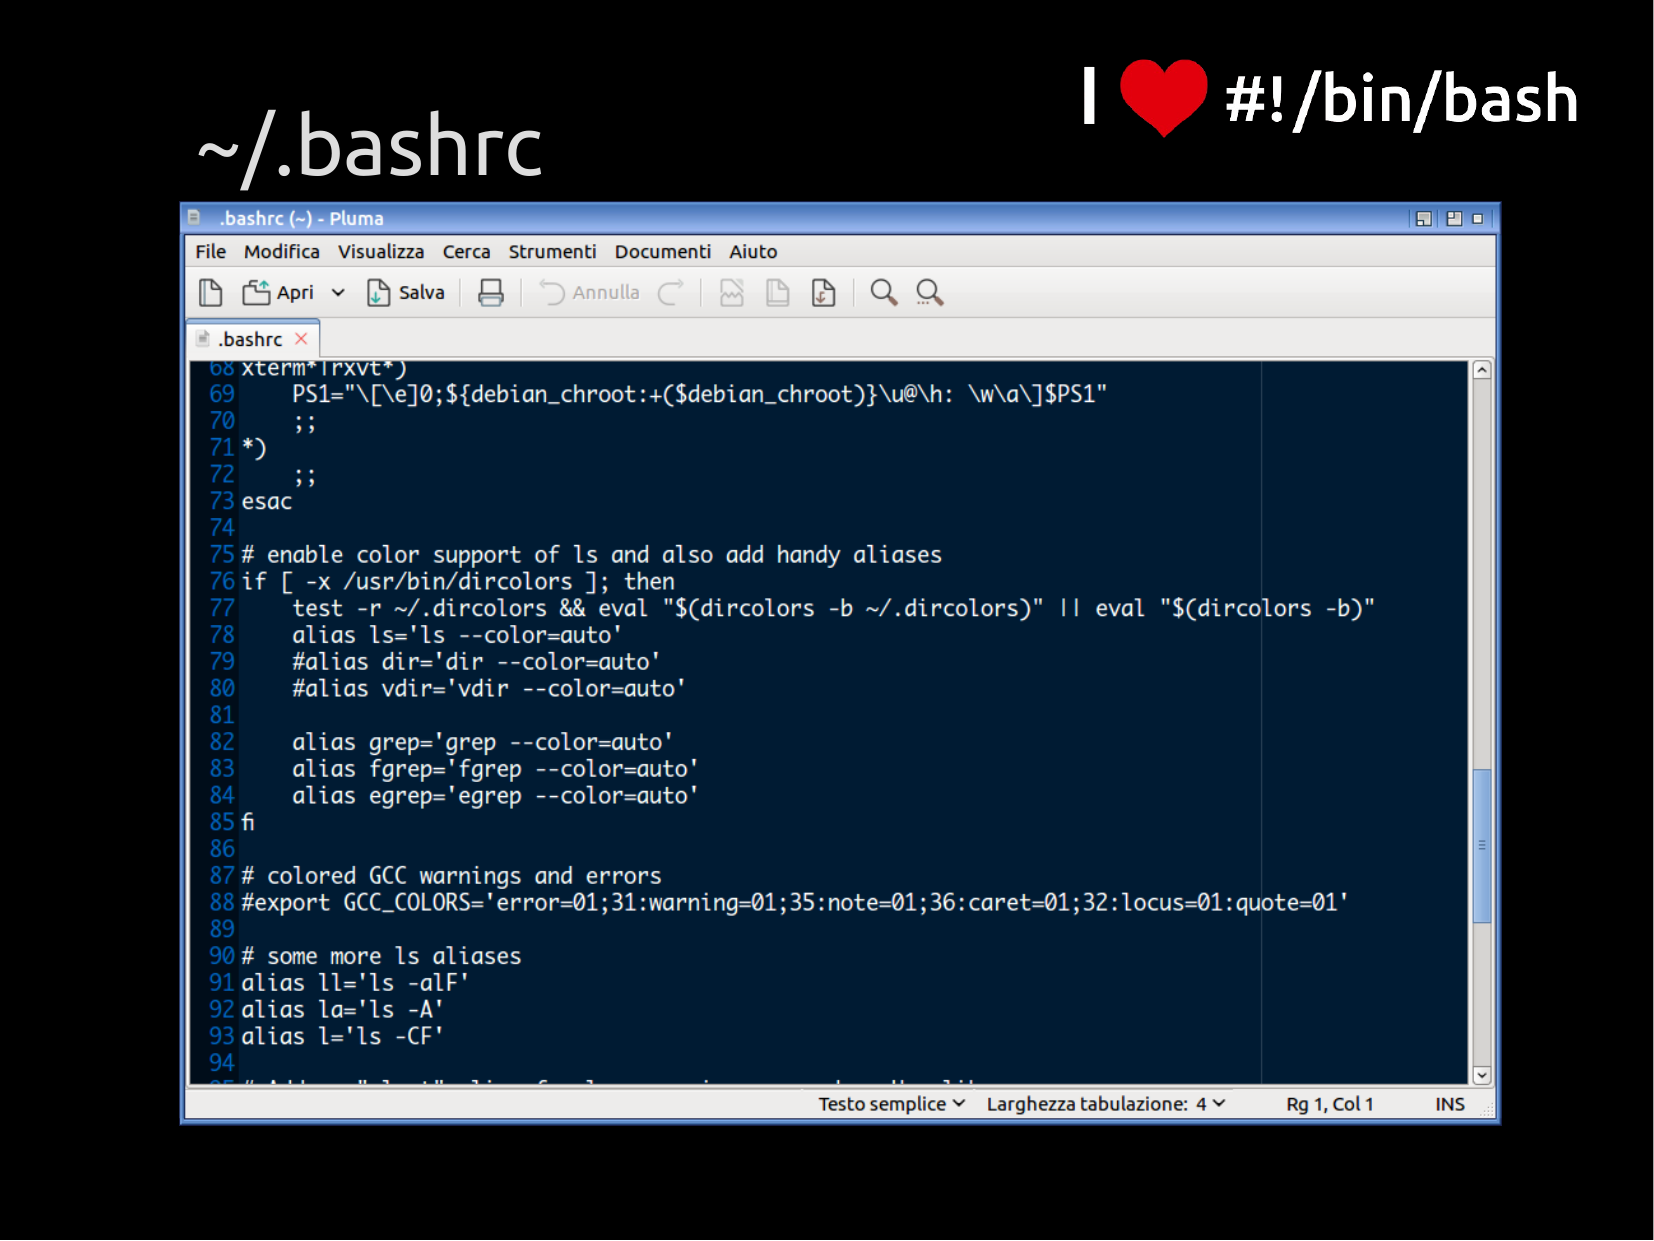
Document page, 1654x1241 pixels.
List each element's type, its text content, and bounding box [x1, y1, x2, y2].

picture [179, 201, 1502, 1126]
text_box ~/.bashrc [181, 90, 619, 199]
picture [1064, 45, 1595, 154]
